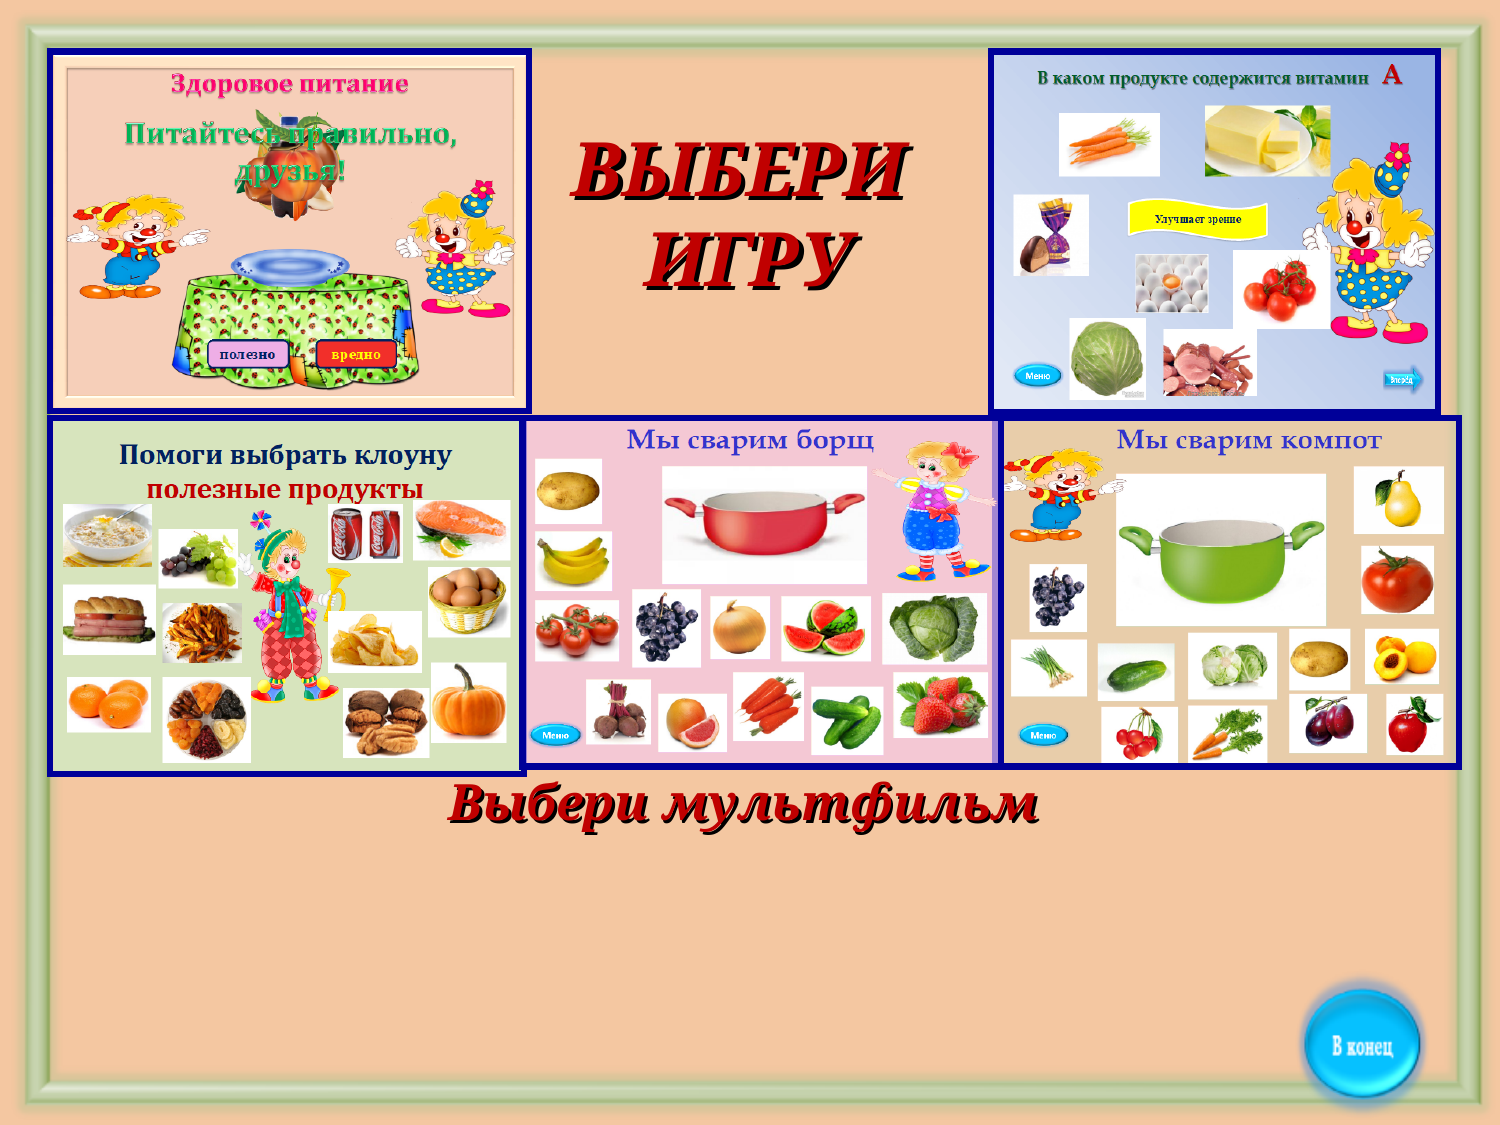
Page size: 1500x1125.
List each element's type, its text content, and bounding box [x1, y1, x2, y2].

text_box Выбери мультфильм [407, 763, 1093, 839]
picture [7, 6, 1500, 1125]
text_box ВЫБЕРИ ИГРУ [557, 113, 940, 309]
